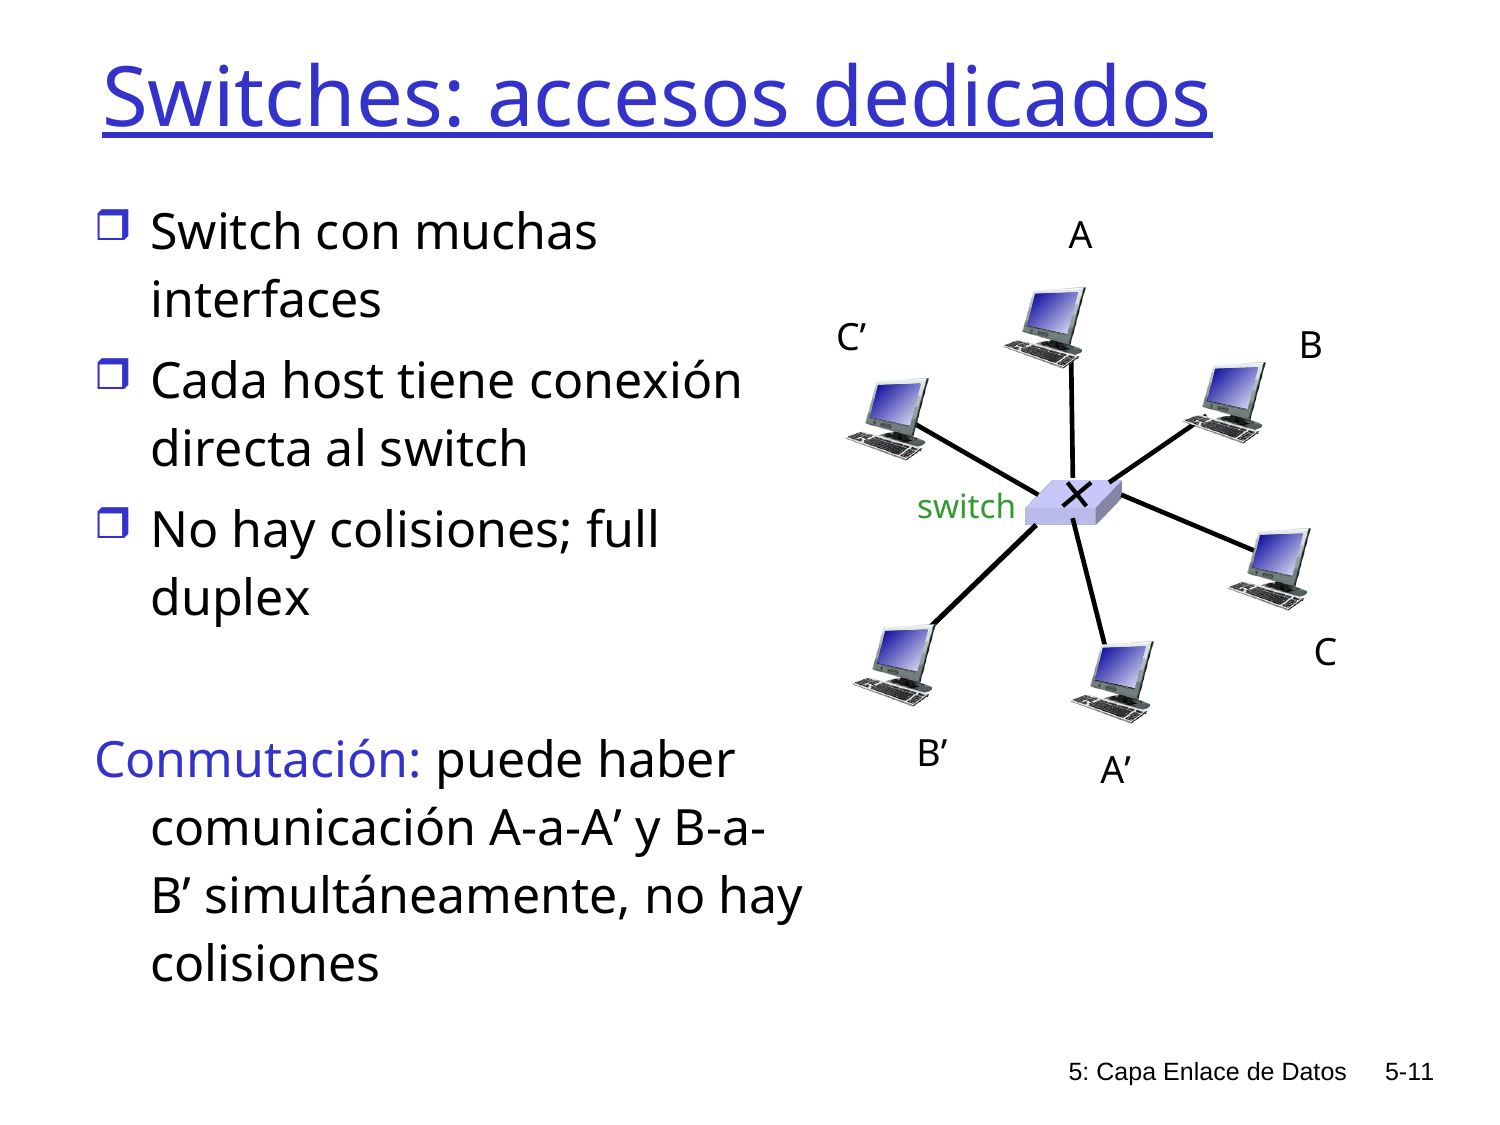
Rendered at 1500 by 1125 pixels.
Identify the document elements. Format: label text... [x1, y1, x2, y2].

list Switch con muchas interfaces Cada host tiene conexión directa al switch No hay colisiones; full duplex Conmutación: puede haber comunicación A-a-A’ y B-a-B’ simultáneamente, no hay colisiones [79, 188, 819, 940]
text_box C’ [821, 305, 882, 366]
text_box [1207, 367, 1259, 410]
picture [832, 620, 938, 713]
text_box A’ [1085, 738, 1146, 799]
text_box switch [902, 477, 1032, 534]
text_box A [1053, 203, 1108, 265]
picture [1162, 358, 1268, 451]
text_box [1027, 292, 1079, 335]
text_box [877, 629, 929, 672]
text_box switch [1014, 477, 1032, 487]
text_box B [1283, 313, 1339, 375]
text_box [1252, 533, 1304, 576]
text_box [869, 383, 922, 426]
text_box B’ [901, 721, 963, 783]
text_box [1032, 480, 1121, 525]
text_box C [1298, 620, 1353, 681]
picture [825, 374, 931, 467]
title Switches: accesos dedicados [87, 0, 1363, 188]
text_box [1094, 646, 1147, 689]
picture [982, 283, 1088, 376]
picture [1050, 637, 1156, 730]
picture [1207, 524, 1313, 617]
